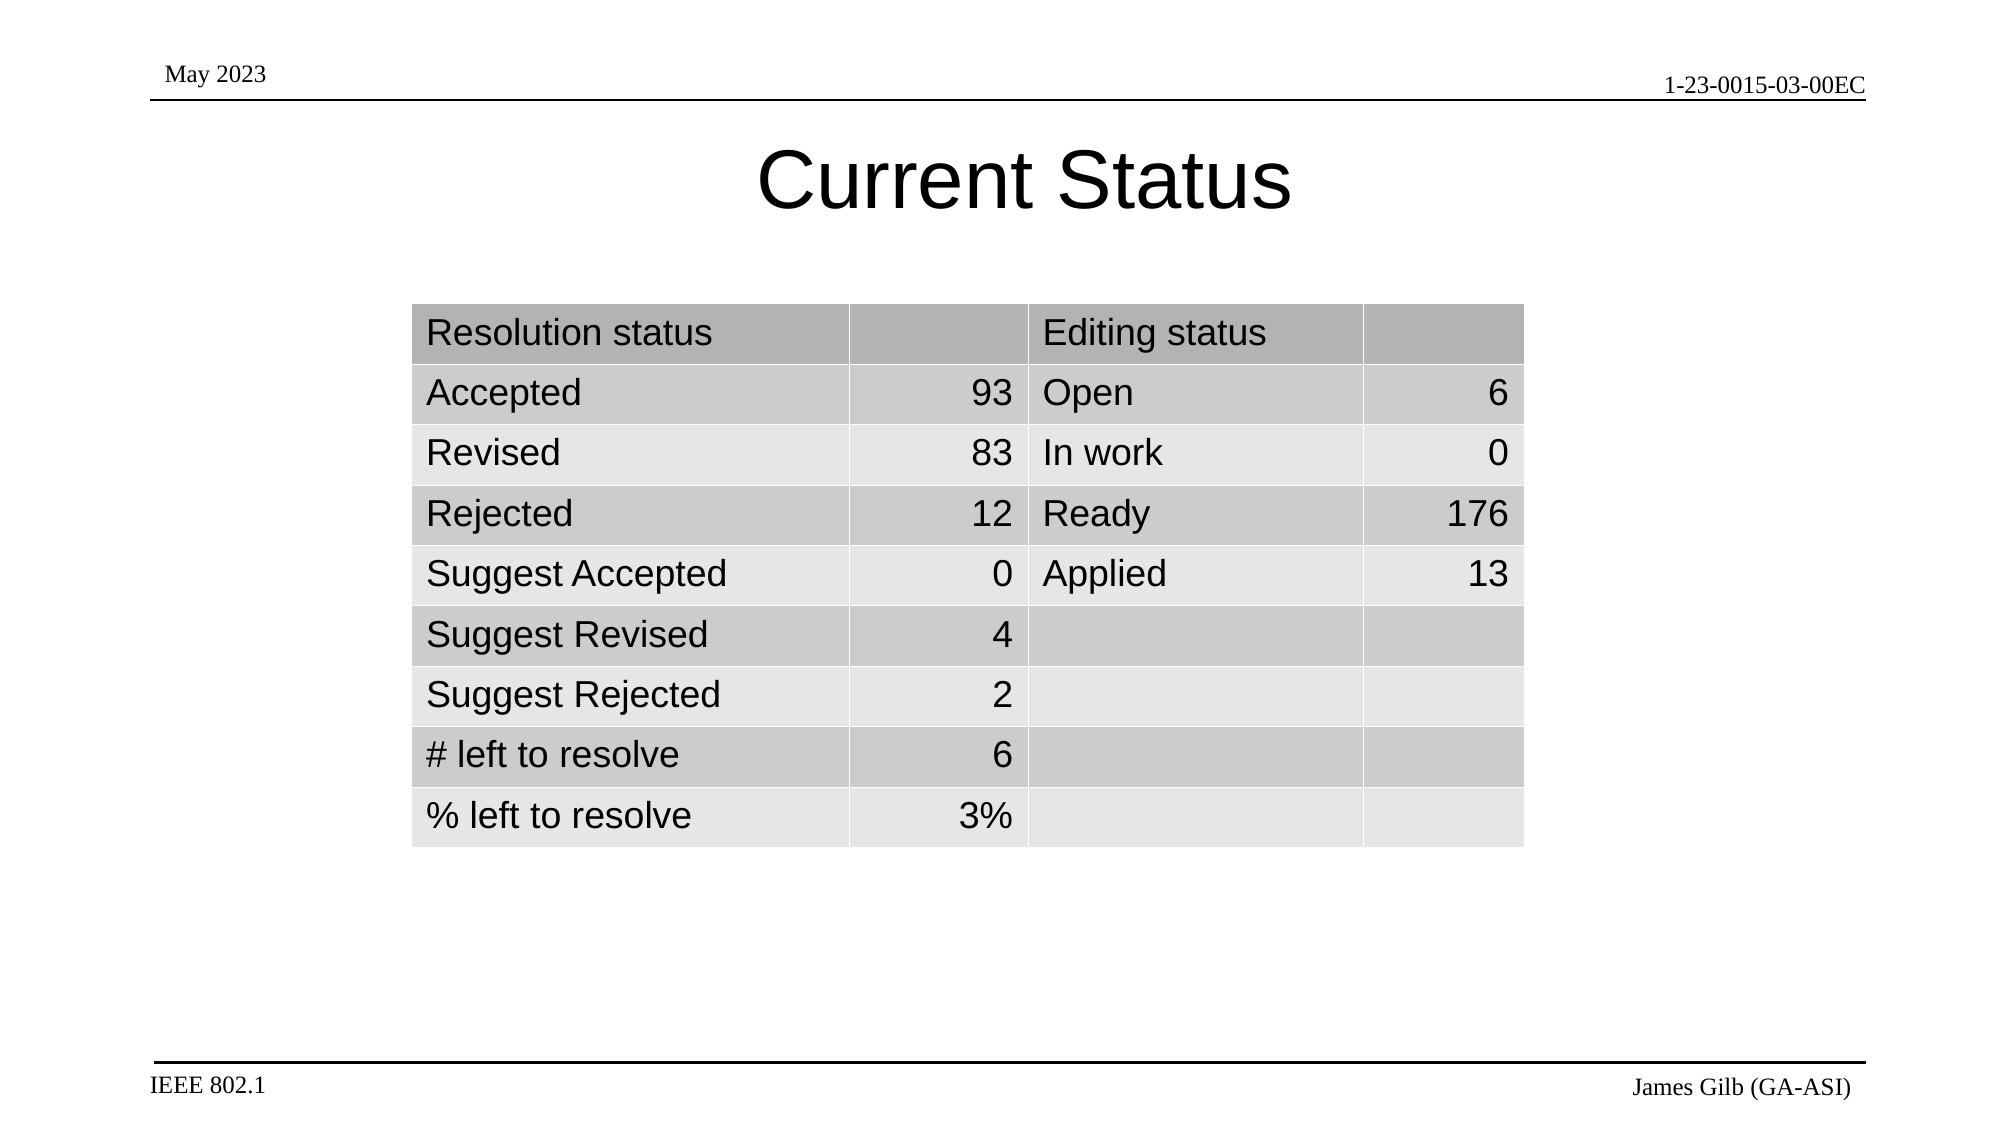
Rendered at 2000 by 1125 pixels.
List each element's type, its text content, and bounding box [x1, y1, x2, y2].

table_cell Accepted [412, 365, 849, 424]
table_cell Rejected [412, 486, 849, 545]
table_cell [1029, 606, 1363, 666]
table_cell [1029, 667, 1363, 726]
table_cell % left to resolve [412, 788, 849, 847]
table_cell # left to resolve [412, 727, 849, 787]
table_cell In work [1029, 425, 1363, 485]
table_header Resolution status [412, 304, 849, 364]
table_header [850, 304, 1028, 364]
table_cell [1364, 667, 1524, 726]
table_cell 12 [850, 486, 1028, 545]
table_header [1364, 304, 1524, 364]
table_cell [1029, 788, 1363, 847]
table_cell Applied [1029, 546, 1363, 605]
table_cell [1364, 606, 1524, 666]
table_header Editing status [1029, 304, 1363, 364]
table_cell 83 [850, 425, 1028, 485]
table_cell Suggest Revised [412, 606, 849, 666]
table_cell Ready [1029, 486, 1363, 545]
table_cell 0 [850, 546, 1028, 605]
table_cell [1029, 727, 1363, 787]
table_cell 13 [1364, 546, 1524, 605]
table_cell Open [1029, 365, 1363, 424]
table_cell Revised [412, 425, 849, 485]
table_cell 6 [850, 727, 1028, 787]
table_cell Suggest Rejected [412, 667, 849, 726]
table_cell 176 [1364, 486, 1524, 545]
table_cell [1364, 788, 1524, 847]
title Current Status [149, 112, 1900, 238]
table_cell 0 [1364, 425, 1524, 485]
table_cell 2 [850, 667, 1028, 726]
table_cell [1364, 727, 1524, 787]
table_cell 6 [1364, 365, 1524, 424]
table_cell 4 [850, 606, 1028, 666]
table_cell 93 [850, 365, 1028, 424]
table_cell Suggest Accepted [412, 546, 849, 605]
table_cell 3% [850, 788, 1028, 847]
